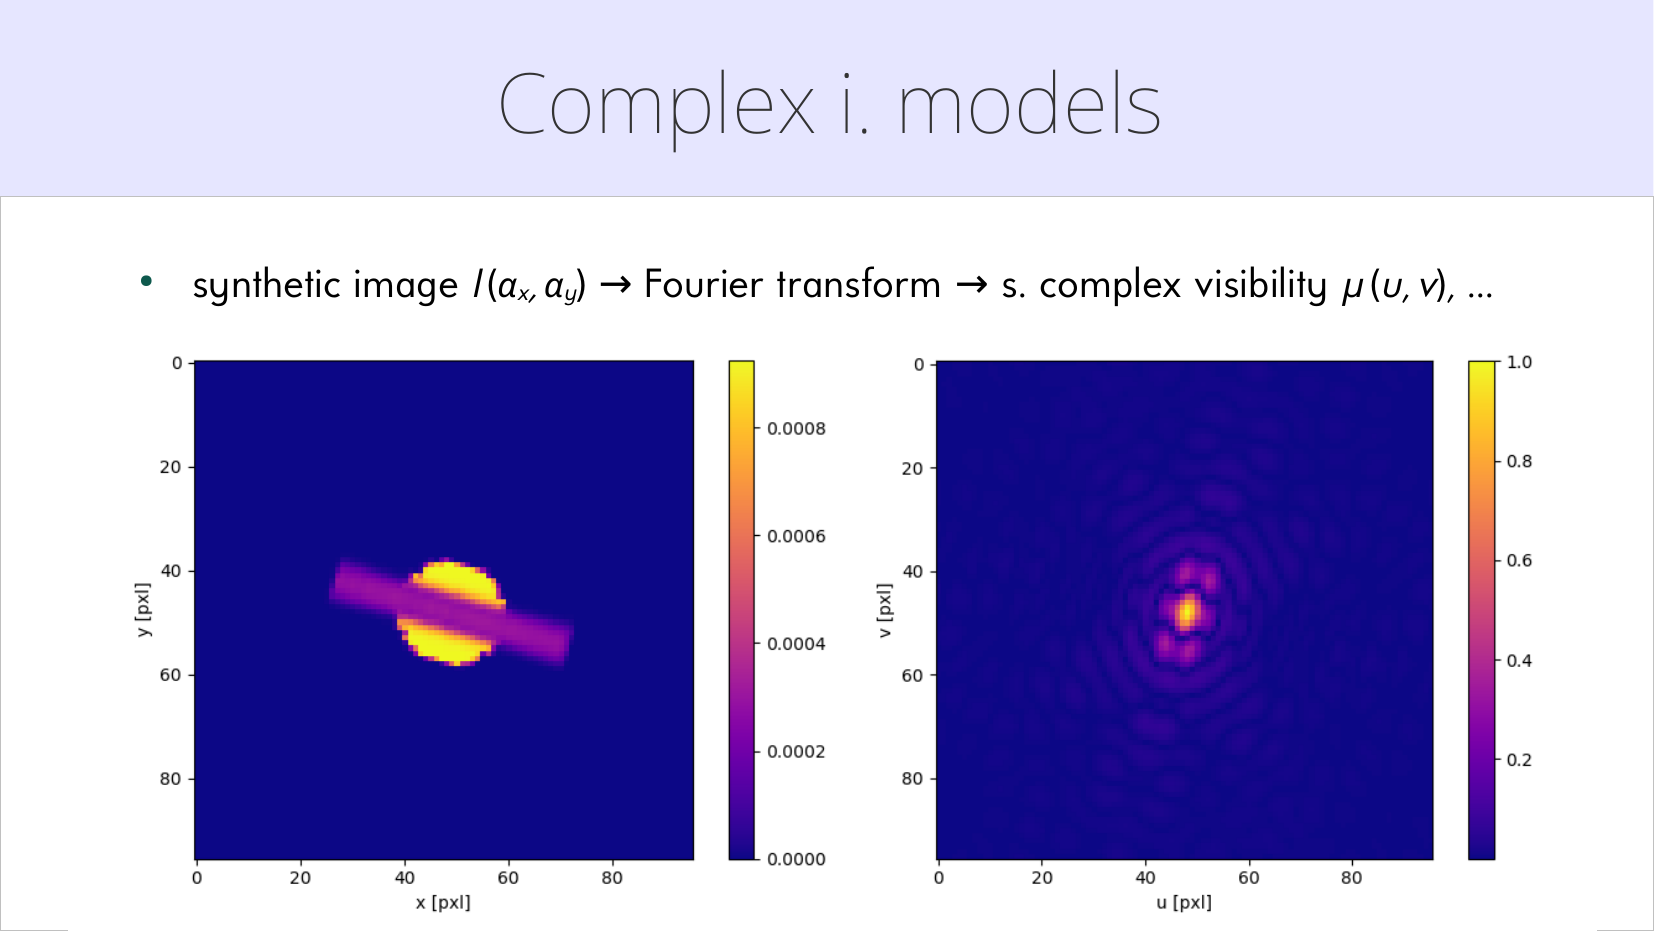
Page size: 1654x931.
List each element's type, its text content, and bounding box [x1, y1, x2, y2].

picture [68, 336, 1597, 931]
list synthetic image I (αx, αy) → Fourier transform → s. complex visibility μ (u, v), ... [121, 258, 1534, 337]
title Complex i. models [124, 23, 1537, 179]
